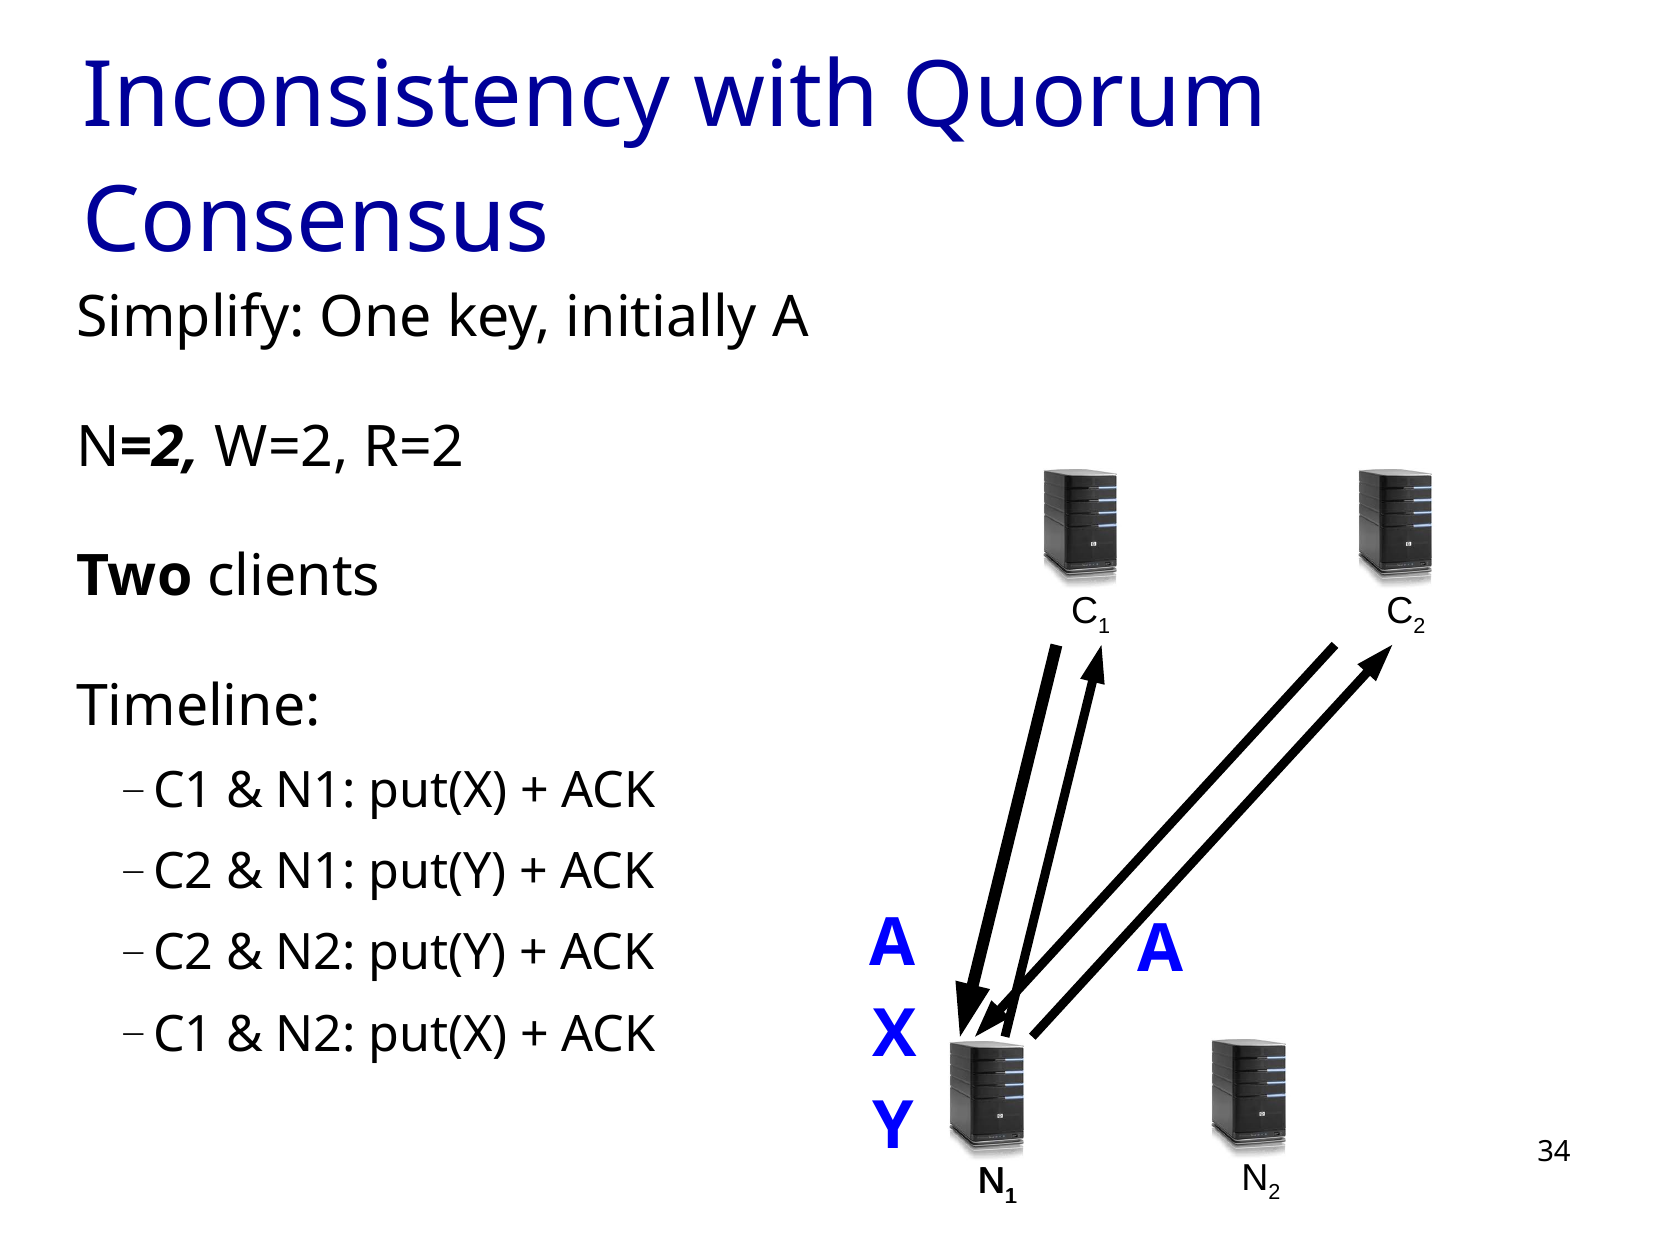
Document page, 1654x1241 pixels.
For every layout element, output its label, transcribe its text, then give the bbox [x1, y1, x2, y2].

text_box C2 [1371, 578, 1440, 645]
text_box A [1122, 892, 1230, 983]
picture [926, 1036, 1051, 1161]
text_box N2 [1226, 1145, 1296, 1212]
text_box N1 [962, 1148, 1032, 1215]
text_box C1 [1056, 578, 1125, 645]
list Simplify: One key, initially A N=2, W=2, R=2 Two clients Timeline: C1 & N1: put(X) + ACK C2 & N1: put(Y) + ACK C2 & N2: put(Y) + ACK C1 & N2: put(X) + ACK [45, 275, 826, 1081]
picture [1188, 1034, 1313, 1159]
text_box Y [857, 1069, 963, 1159]
picture [1335, 464, 1459, 589]
text_box A [1122, 892, 1158, 931]
picture [1020, 464, 1144, 589]
text_box X [857, 977, 963, 1067]
title Inconsistency with Quorum Consensus [82, 49, 1571, 257]
text_box A [855, 886, 961, 977]
